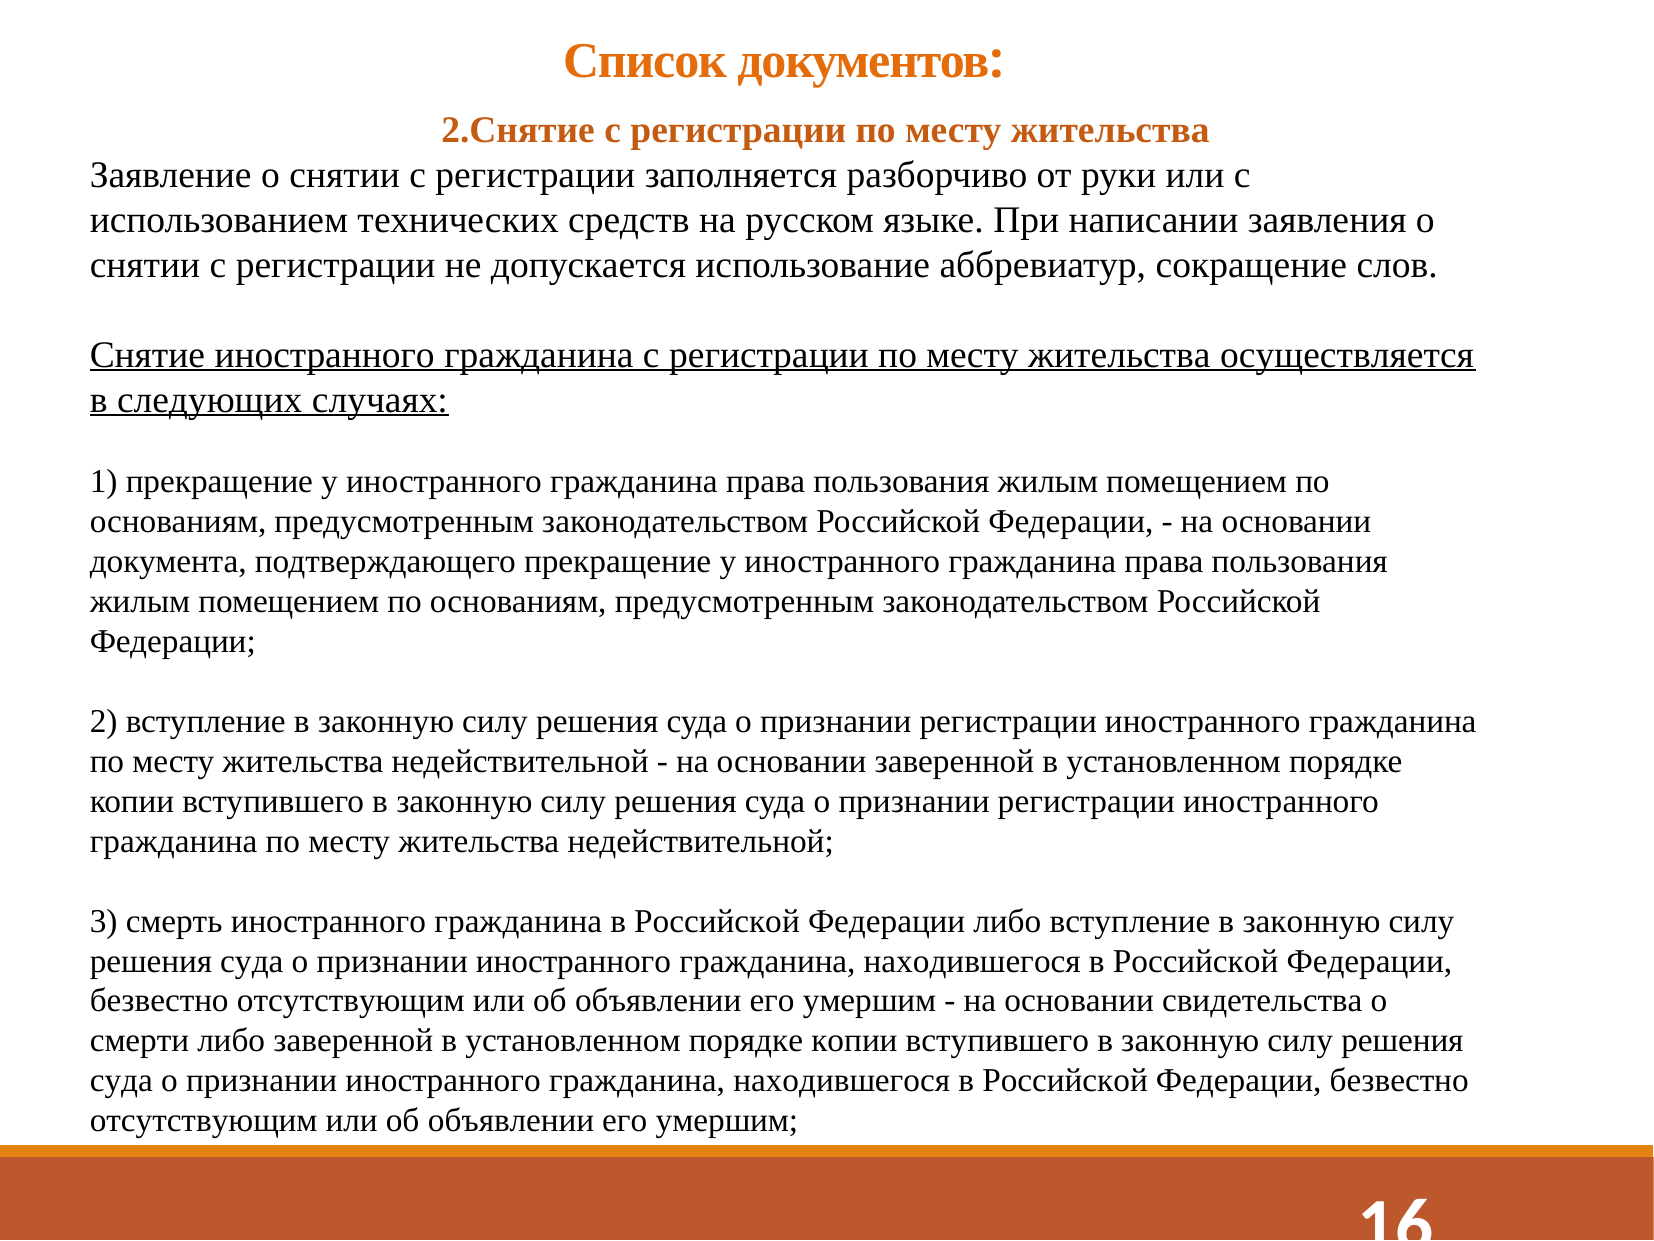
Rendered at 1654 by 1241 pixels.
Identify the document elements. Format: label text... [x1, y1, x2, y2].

text_box 2.Снятие с регистрации по месту жительства Заявление о снятии с регистрации заполняется разборчиво от руки или с использованием технических средств на русском языке. При написании заявления о снятии с регистрации не допускается использование аббревиатур, сокращение слов. Снятие иностранного гражданина с регистрации по месту жительства осуществляется в следующих случаях: 1) прекращение у иностранного гражданина права пользования жилым помещением по основаниям, предусмотренным законодательством Российской Федерации, - на основании документа, подтверждающего прекращение у иностранного гражданина права пользования жилым помещением по основаниям, предусмотренным законодательством Российской Федерации; 2) вступление в законную силу решения суда о признании регистрации иностранного гражданина по месту жительства недействительной - на основании заверенной в установленном порядке копии вступившего в законную силу решения суда о признании регистрации иностранного гражданина по месту жительства недействительной; 3) смерть иностранного гражданина в Российской Федерации либо вступление в законную силу решения суда о признании иностранного гражданина, находившегося в Российской Федерации, безвестно отсутствующим или об объявлении его умершим - на основании свидетельства о смерти либо заверенной в установленном порядке копии вступившего в законную силу решения суда о признании иностранного гражданина, находившегося в Российской Федерации, безвестно отсутствующим или об объявлении его умершим; [75, 52, 1508, 1241]
text_box Список документов: [74, 29, 1493, 77]
text_box [1342, 1168, 1521, 1235]
